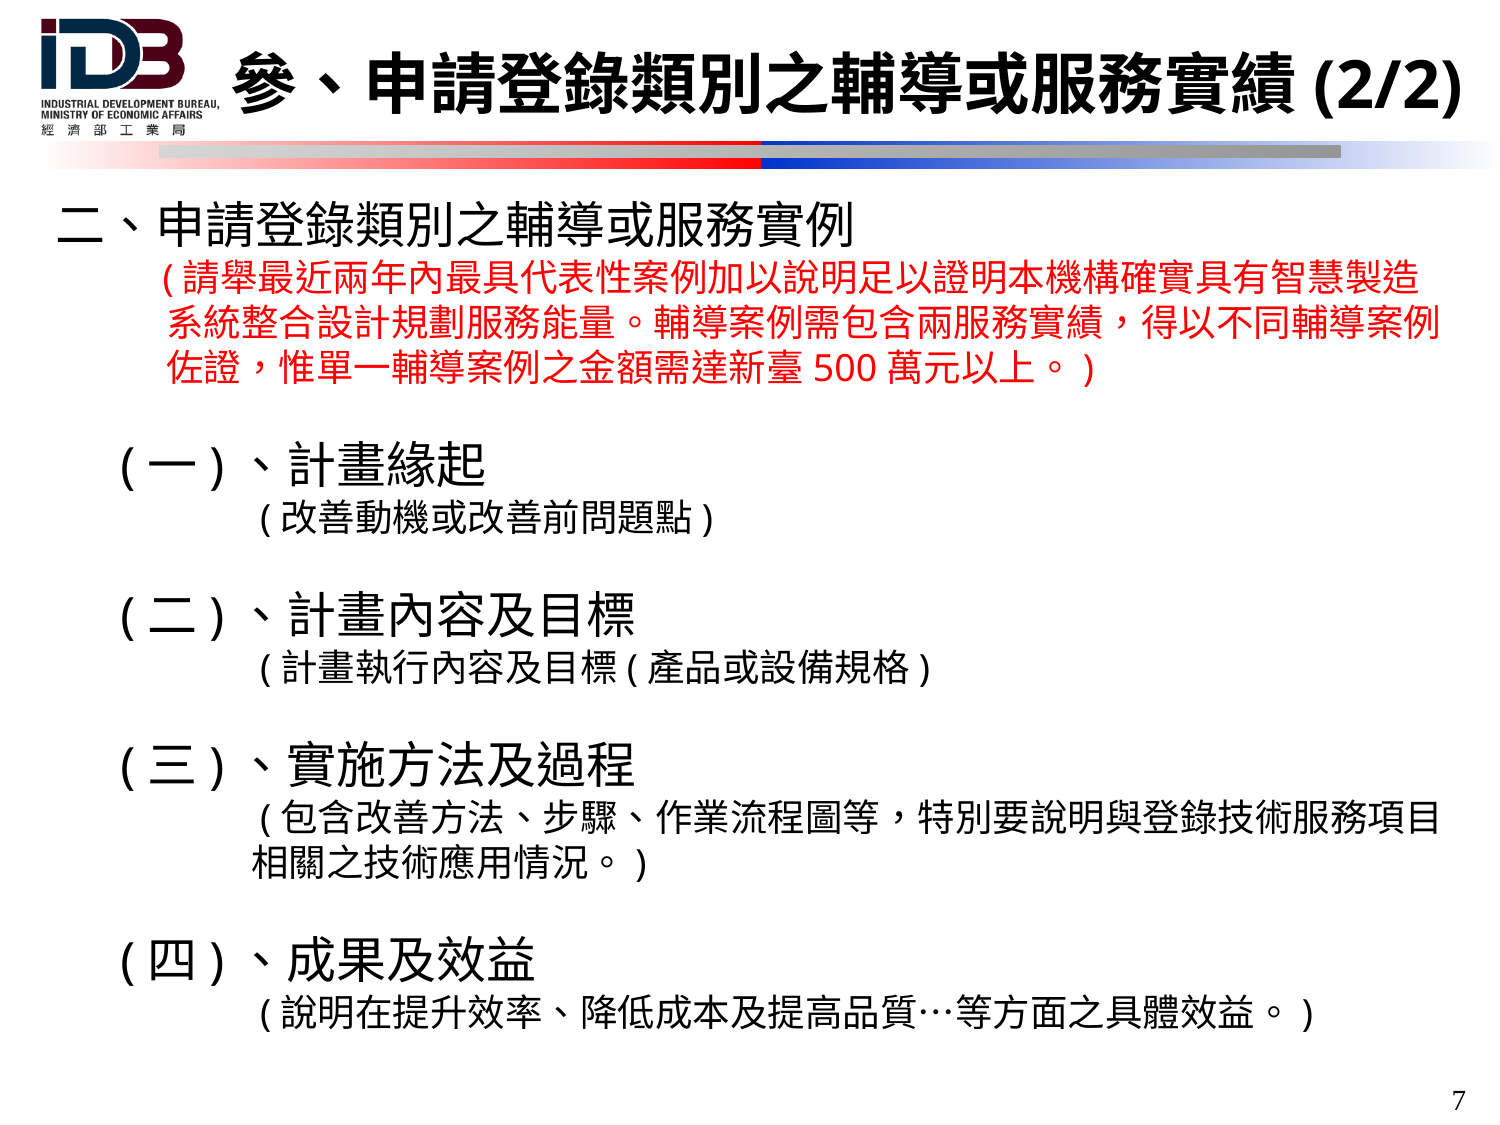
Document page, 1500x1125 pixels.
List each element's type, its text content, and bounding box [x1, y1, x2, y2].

text_box 二、申請登錄類別之輔導或服務實例 (請舉最近兩年內最具代表性案例加以說明足以證明本機構確實具有智慧製造 系統整合設計規劃服務能量。輔導案例需包含兩服務實績，得以不同輔導案例 佐證，惟單一輔導案例之金額需達新臺500萬元以上。) (一)、計畫緣起 (改善動機或改善前問題點) (二)、計畫內容及目標 (計畫執行內容及目標(產品或設備規格) (三)、實施方法及過程 (包含改善方法、步驟、作業流程圖等，特別要說明與登錄技術服務項目 相關之技術應用情況。) (四)、成果及效益 (說明在提升效率、降低成本及提高品質…等方面之具體效益。) [40, 186, 1465, 1098]
text_box 參、申請登錄類別之輔導或服務實績(2/2) [205, 34, 1488, 131]
text_box [159, 146, 1341, 158]
